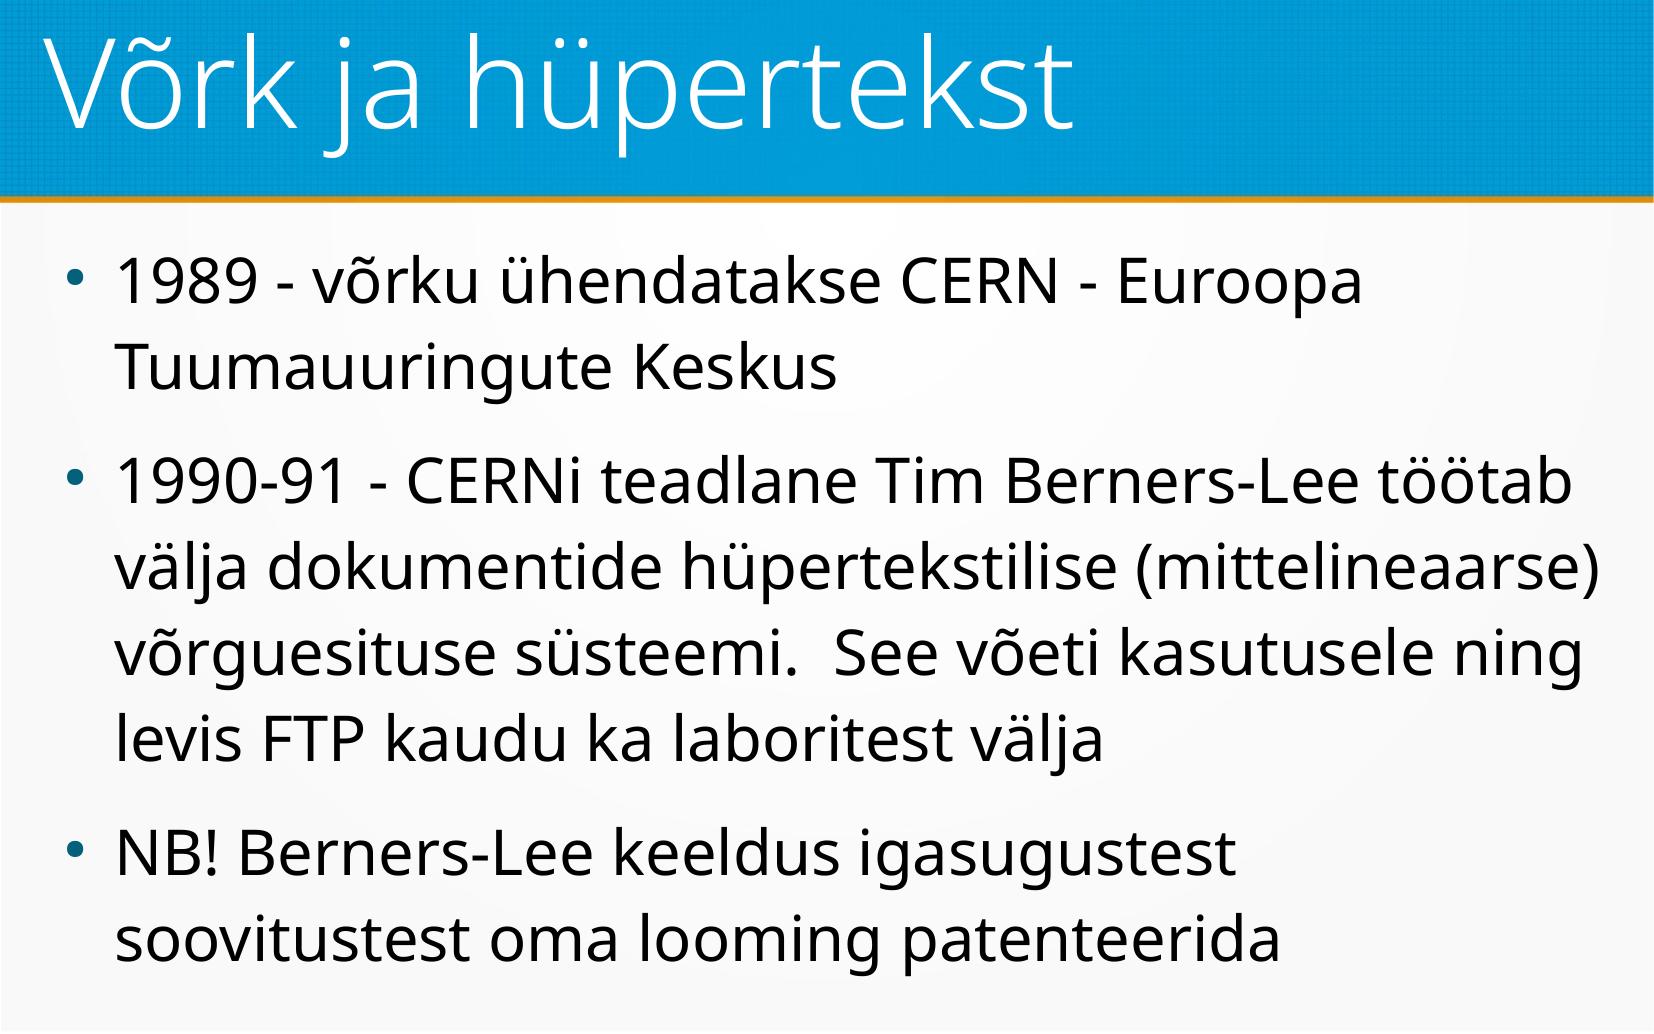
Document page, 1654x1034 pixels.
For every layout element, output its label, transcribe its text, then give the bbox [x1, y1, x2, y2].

title Võrk ja hüpertekst [43, 0, 1619, 166]
picture [0, 195, 1654, 1034]
list 1989 - võrku ühendatakse CERN - Euroopa Tuumauuringute Keskus 1990-91 - CERNi teadlane Tim Berners-Lee töötab välja dokumentide hüpertekstilise (mittelineaarse) võrguesituse süsteemi. See võeti kasutusele ning levis FTP kaudu ka laboritest välja NB! Berners-Lee keeldus igasugustest soovitustest oma looming patenteerida [47, 236, 1607, 1002]
